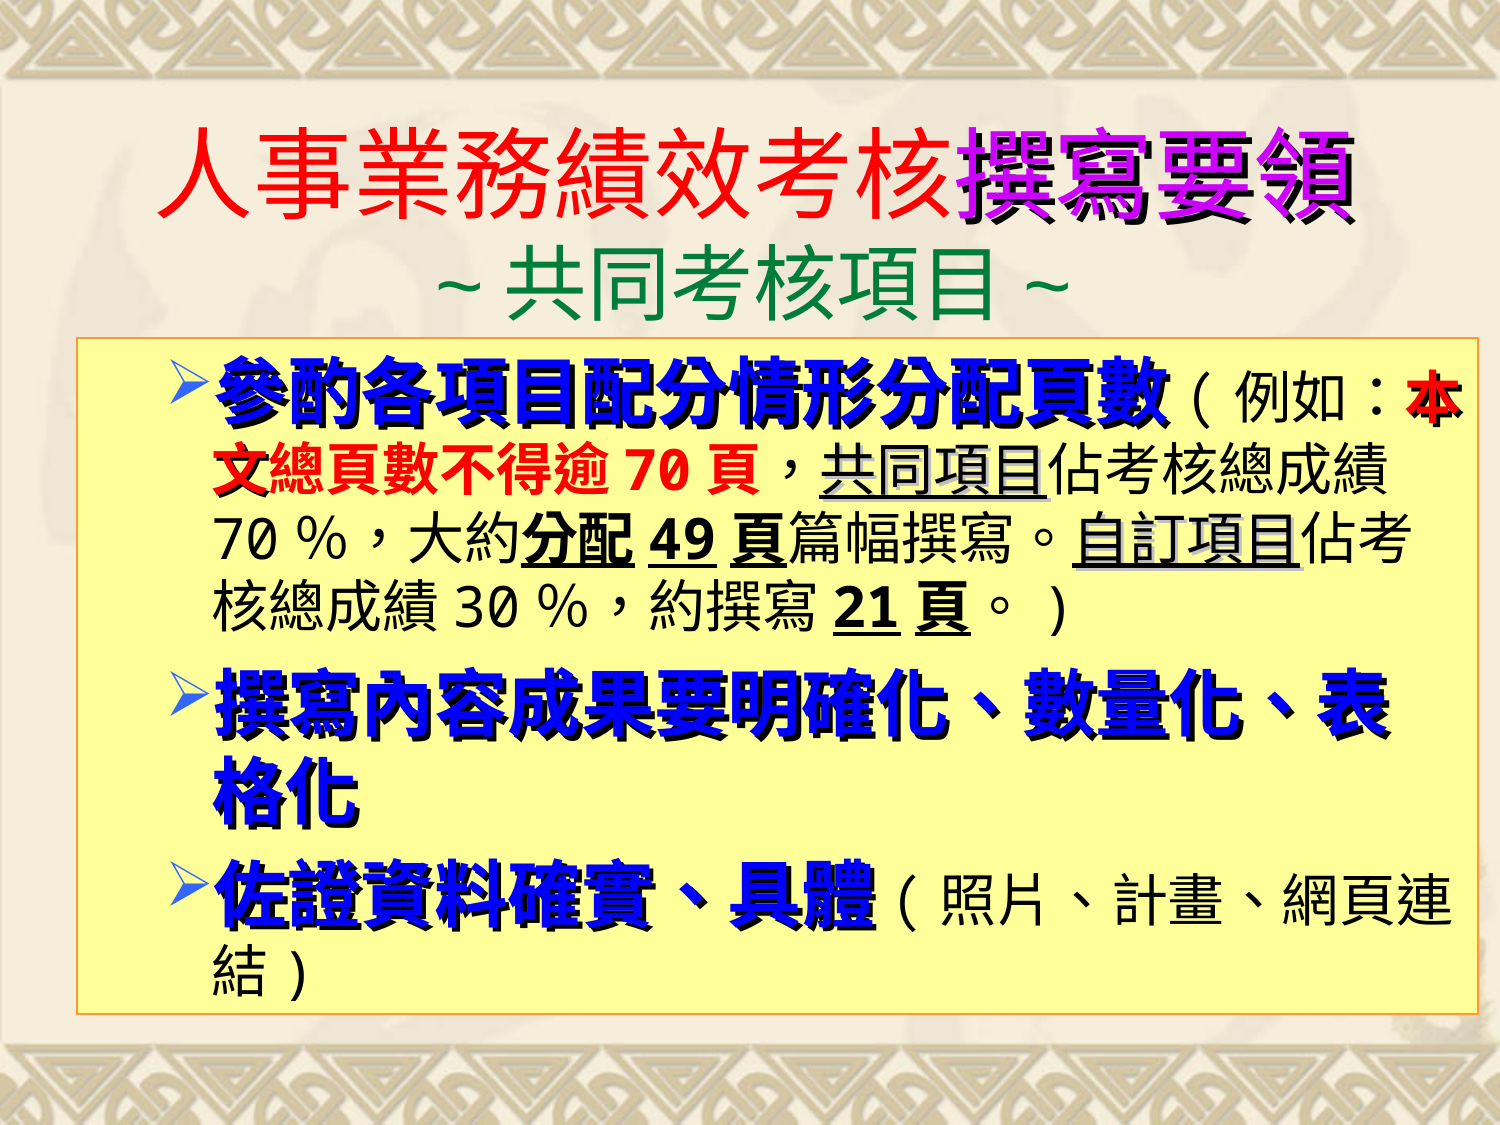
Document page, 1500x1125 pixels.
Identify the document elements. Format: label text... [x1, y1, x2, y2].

title 人事業務績效考核撰寫要領 ~共同考核項目~ [53, 85, 1455, 358]
list 參酌各項目配分情形分配頁數(例如：本文總頁數不得逾70頁，共同項目佔考核總成績70％，大約分配49頁篇幅撰寫。自訂項目佔考核總成績30％，約撰寫21頁。) 撰寫內容成果要明確化、數量化、表格化 佐證資料確實、具體(照片、計畫、網頁連結) [76, 337, 1478, 1014]
picture [0, 0, 1500, 1125]
